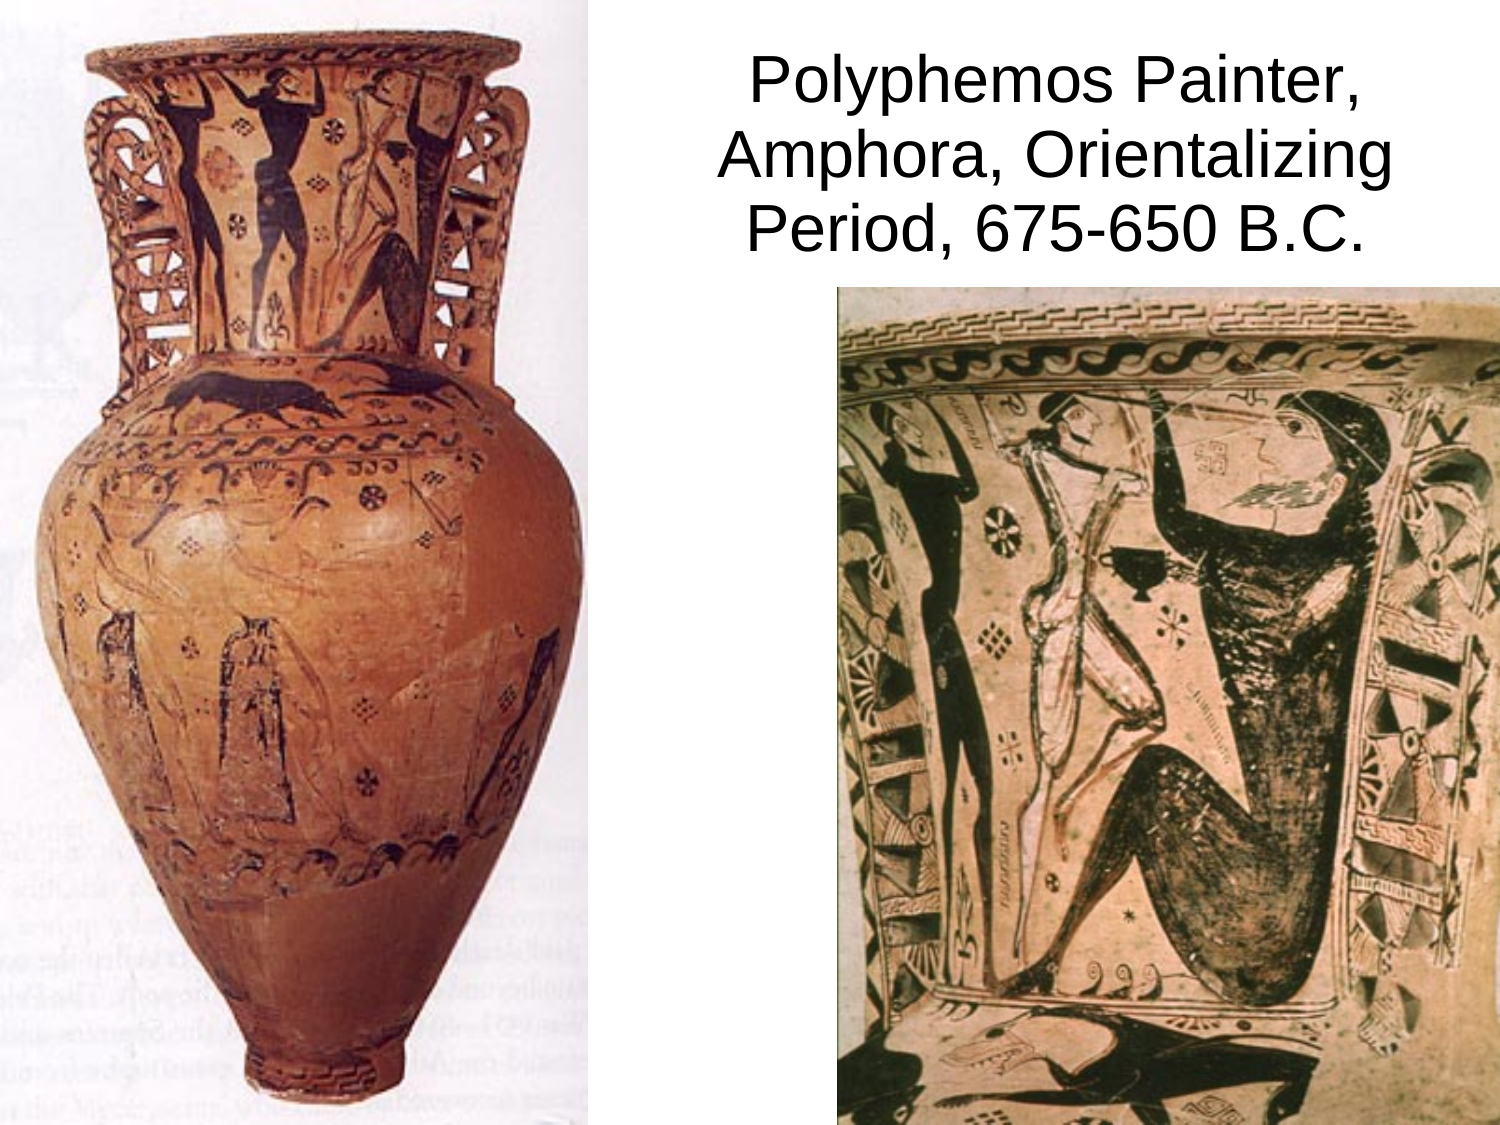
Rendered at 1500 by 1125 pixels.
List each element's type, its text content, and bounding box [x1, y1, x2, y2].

title Polyphemos Painter, Amphora, Orientalizing Period, 675-650 B.C. [612, 26, 1500, 282]
picture [837, 287, 1500, 1125]
picture [0, 0, 588, 1125]
